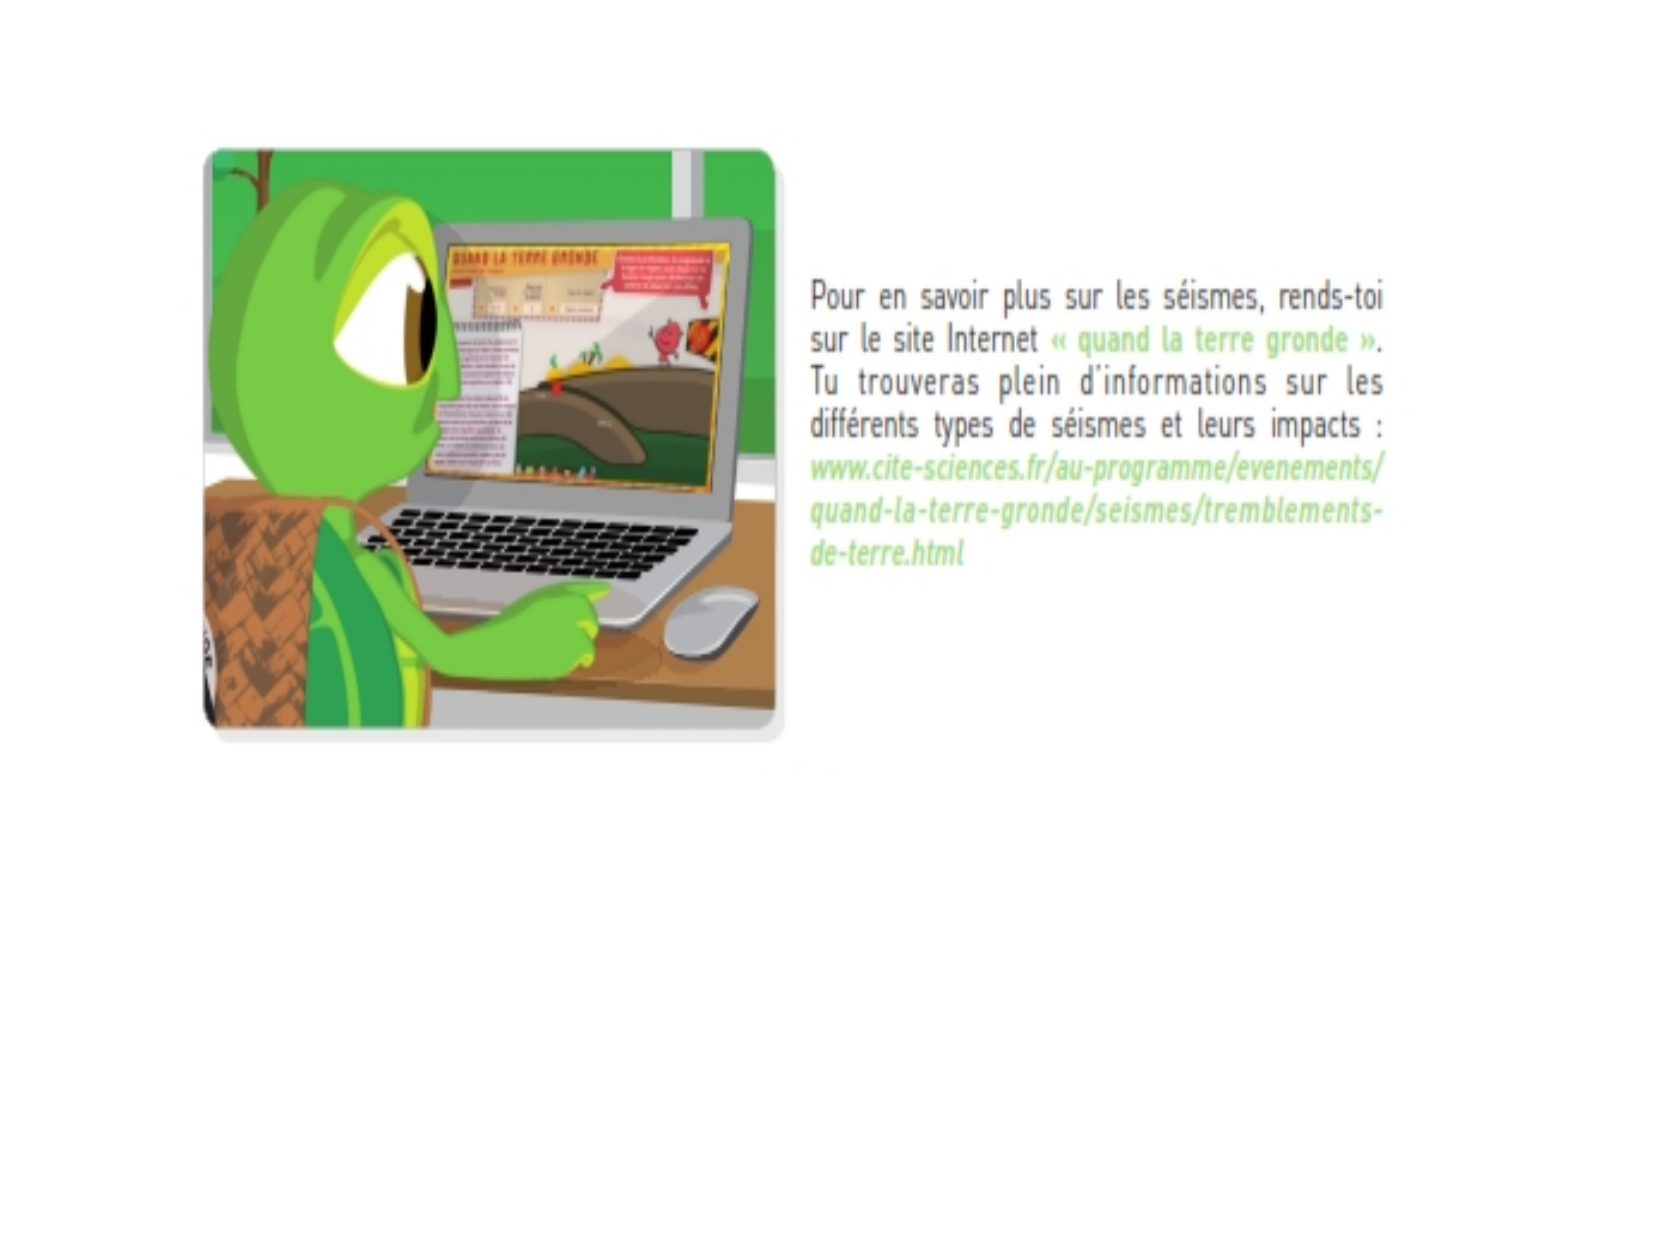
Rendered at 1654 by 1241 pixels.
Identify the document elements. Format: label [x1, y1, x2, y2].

picture [170, 126, 1465, 780]
